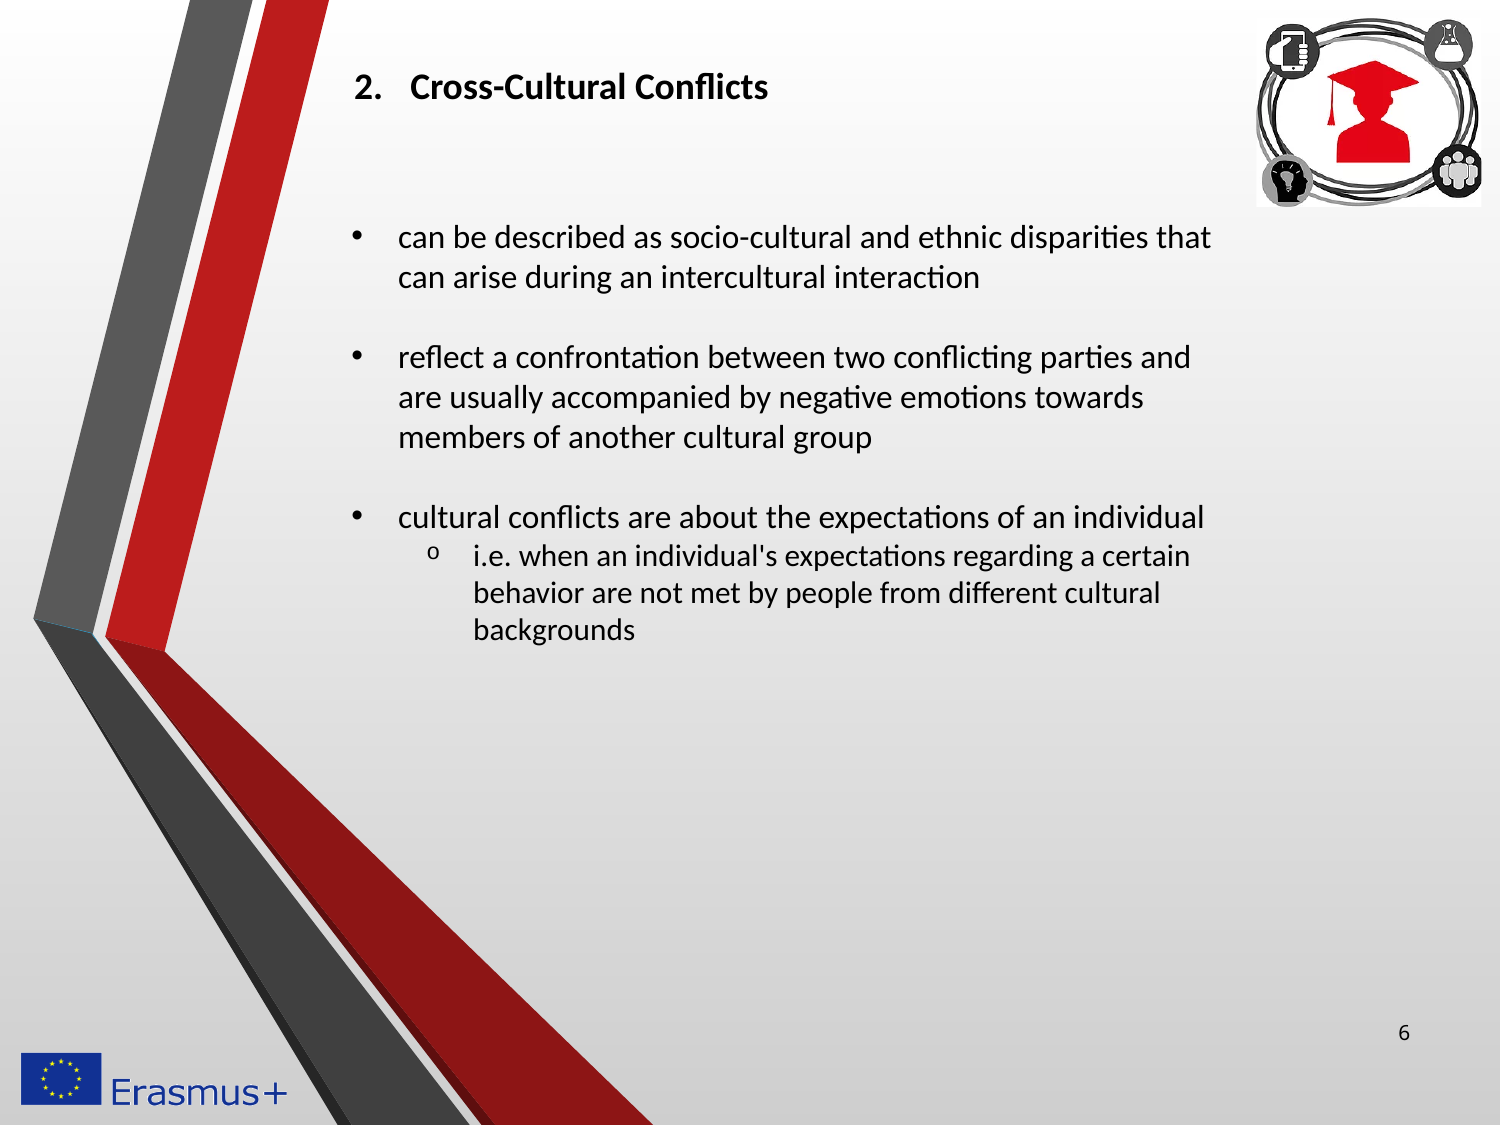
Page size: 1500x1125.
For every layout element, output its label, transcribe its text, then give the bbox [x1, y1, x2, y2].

picture [1256, 18, 1482, 207]
chart [1257, 19, 1483, 209]
slide_number <numer> [1357, 1003, 1425, 1064]
text_box Cross-Cultural Conflicts [339, 54, 1249, 115]
picture [5, 1037, 302, 1120]
text_box can be described as socio-cultural and ethnic disparities that can arise during an intercultural interaction reflect a confrontation between two conflicting parties and are usually accompanied by negative emotions towards members of another cultural group cultural conflicts are about the expectations of an individual i.e. when an individual's expectations regarding a certain behavior are not met by people from different cultural backgrounds [336, 208, 1258, 655]
